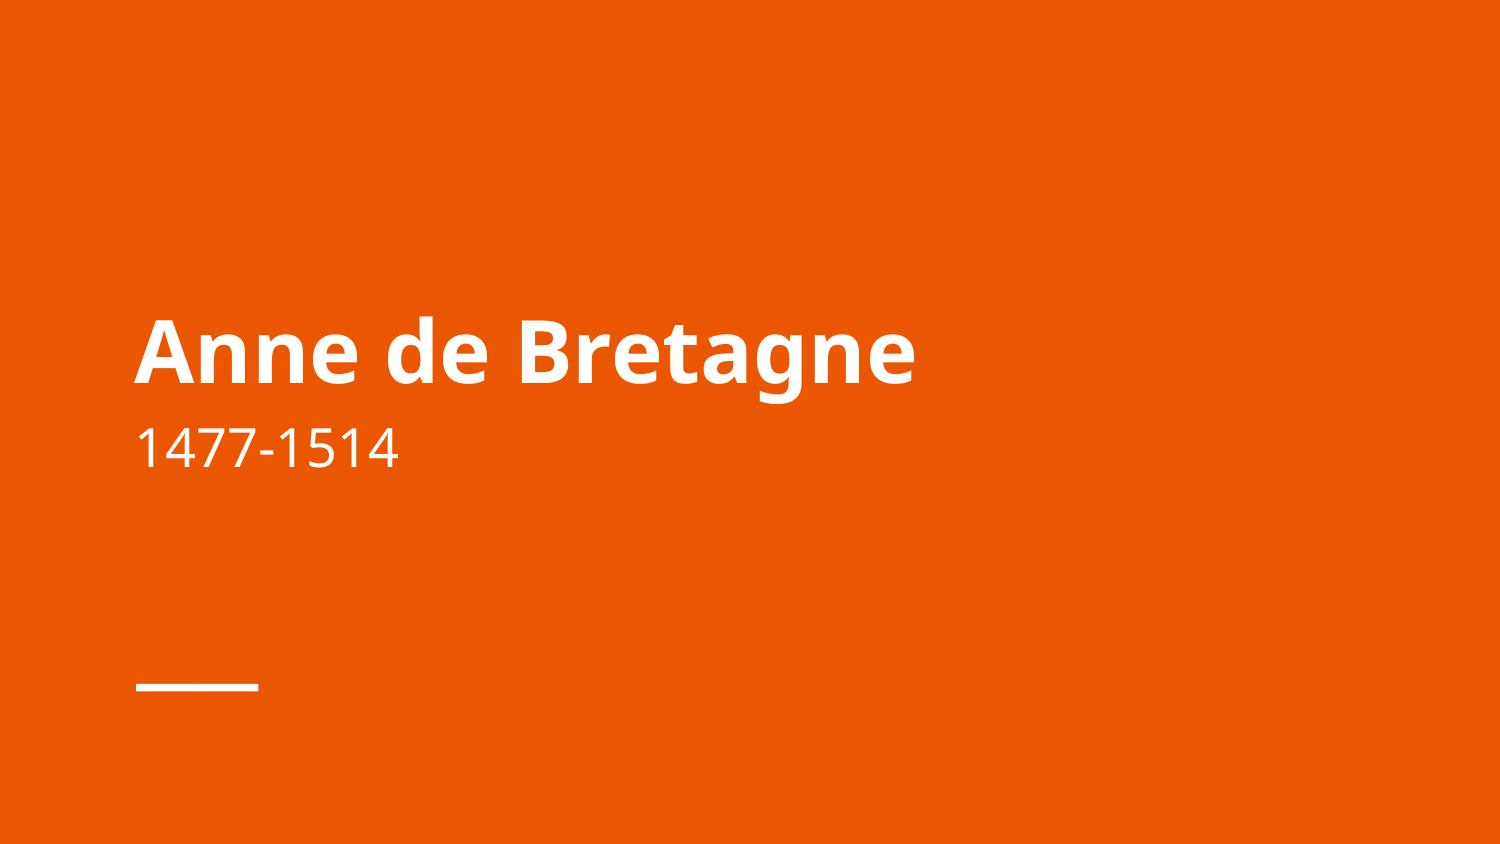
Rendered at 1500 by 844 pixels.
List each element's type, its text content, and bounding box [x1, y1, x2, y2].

title Anne de Bretagne 1477-1514 [119, 141, 1272, 632]
